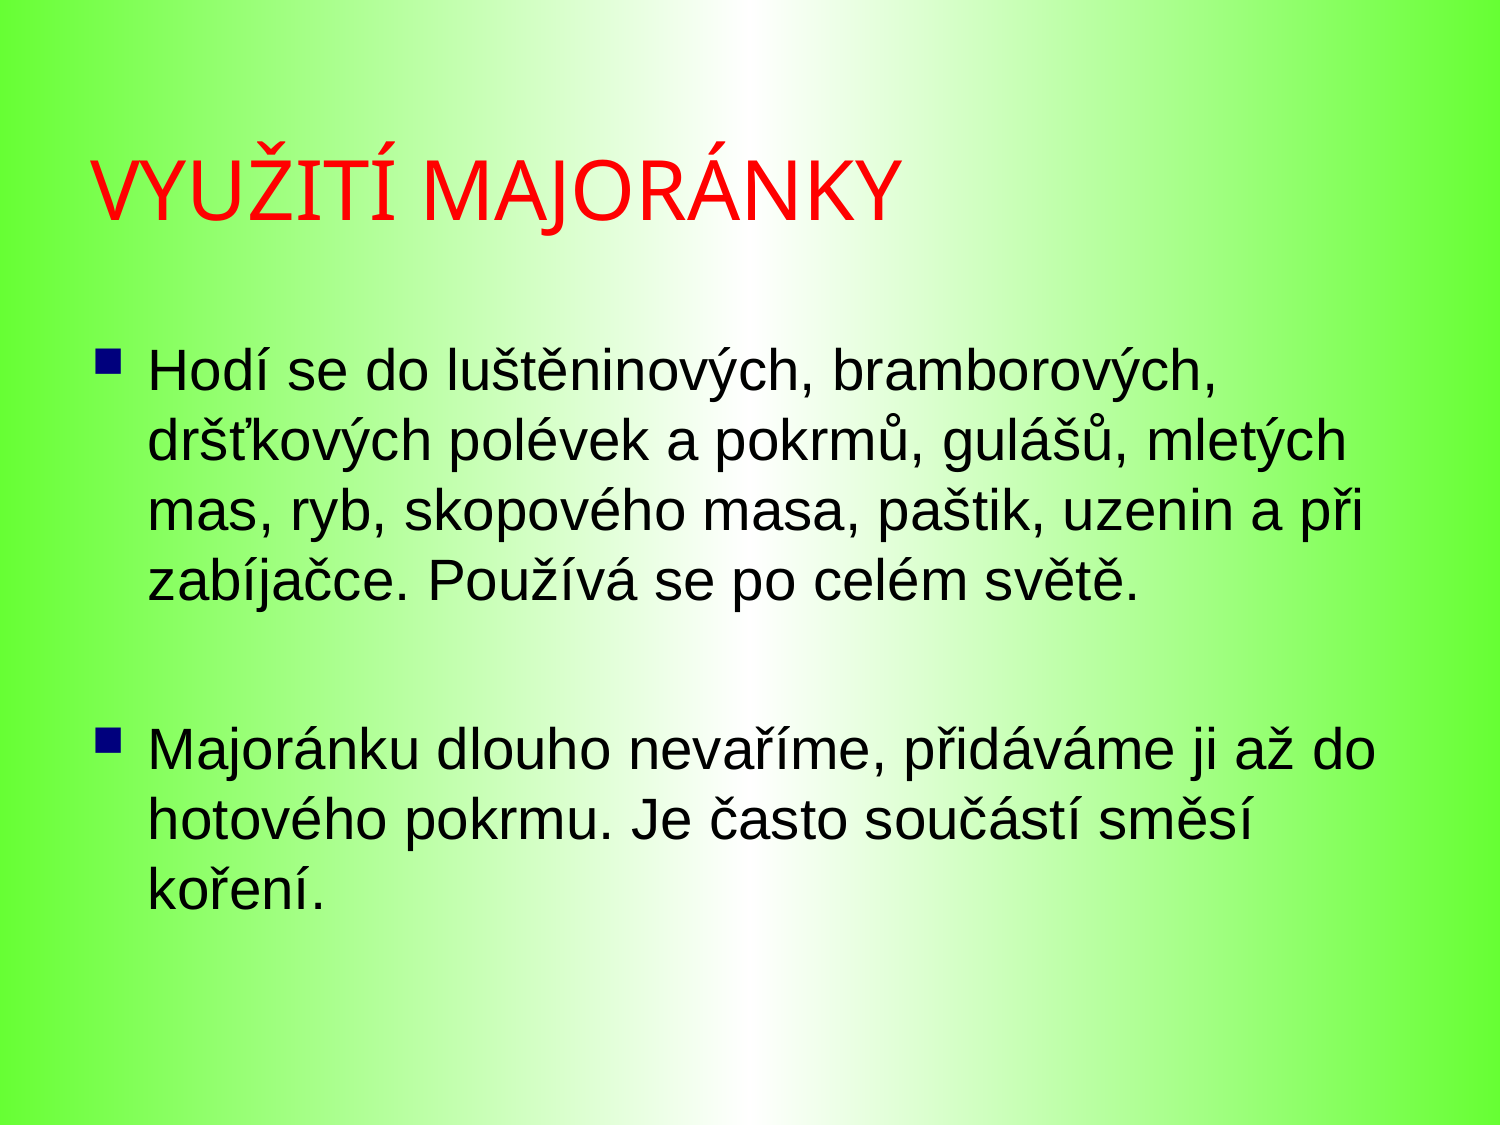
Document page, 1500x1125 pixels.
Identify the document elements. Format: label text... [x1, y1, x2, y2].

title VYUŽITÍ MAJORÁNKY [75, 75, 1426, 301]
list Hodí se do luštěninových, bramborových, dršťkových polévek a pokrmů, gulášů, mletých mas, ryb, skopového masa, paštik, uzenin a při zabíjačce. Používá se po celém světě. Majoránku dlouho nevaříme, přidáváme ji až do hotového pokrmu. Je často součástí směsí koření. [76, 324, 1425, 1083]
